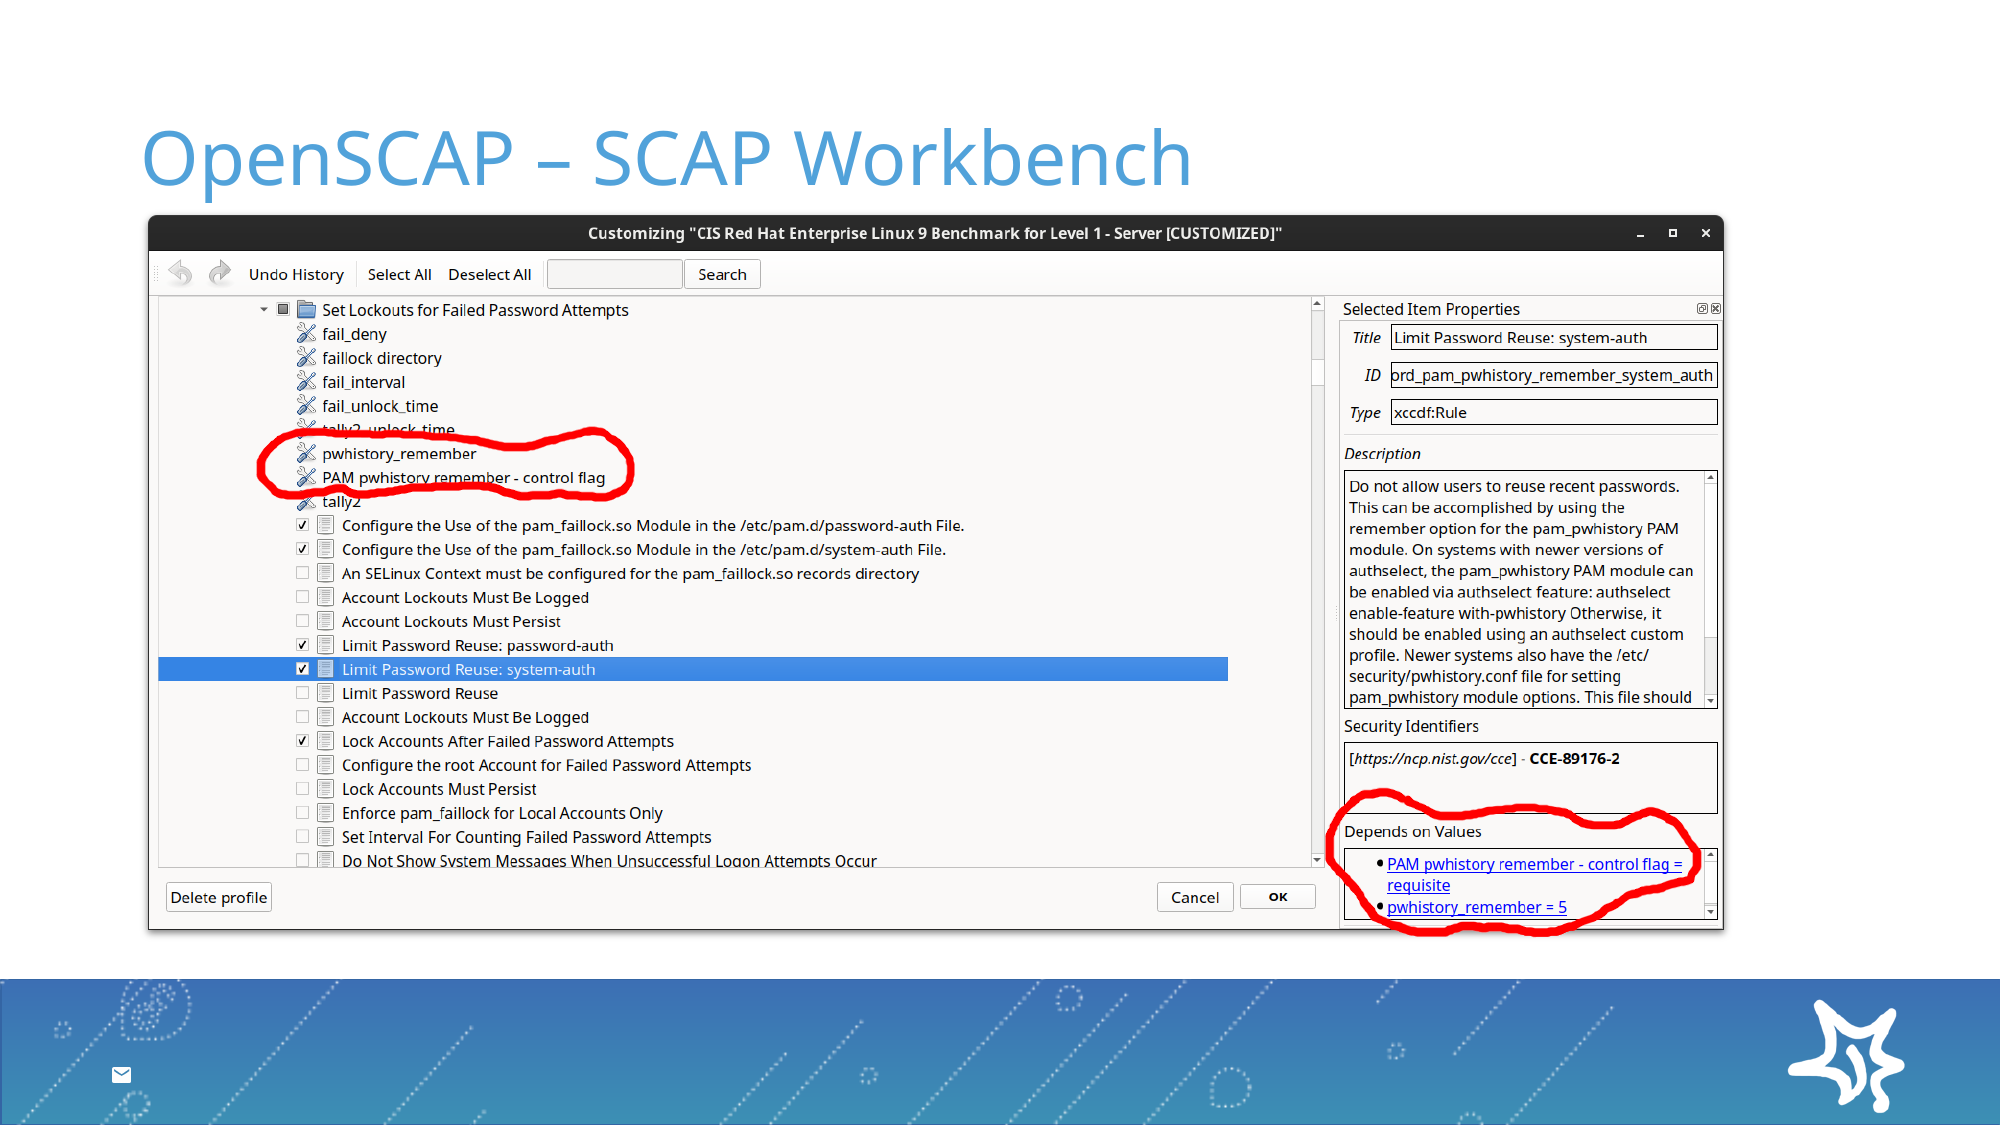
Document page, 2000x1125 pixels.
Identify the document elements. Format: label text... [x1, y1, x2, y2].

title OpenSCAP – SCAP Workbench [140, 93, 1619, 204]
picture [1785, 994, 1906, 1116]
picture [0, 204, 1736, 1125]
